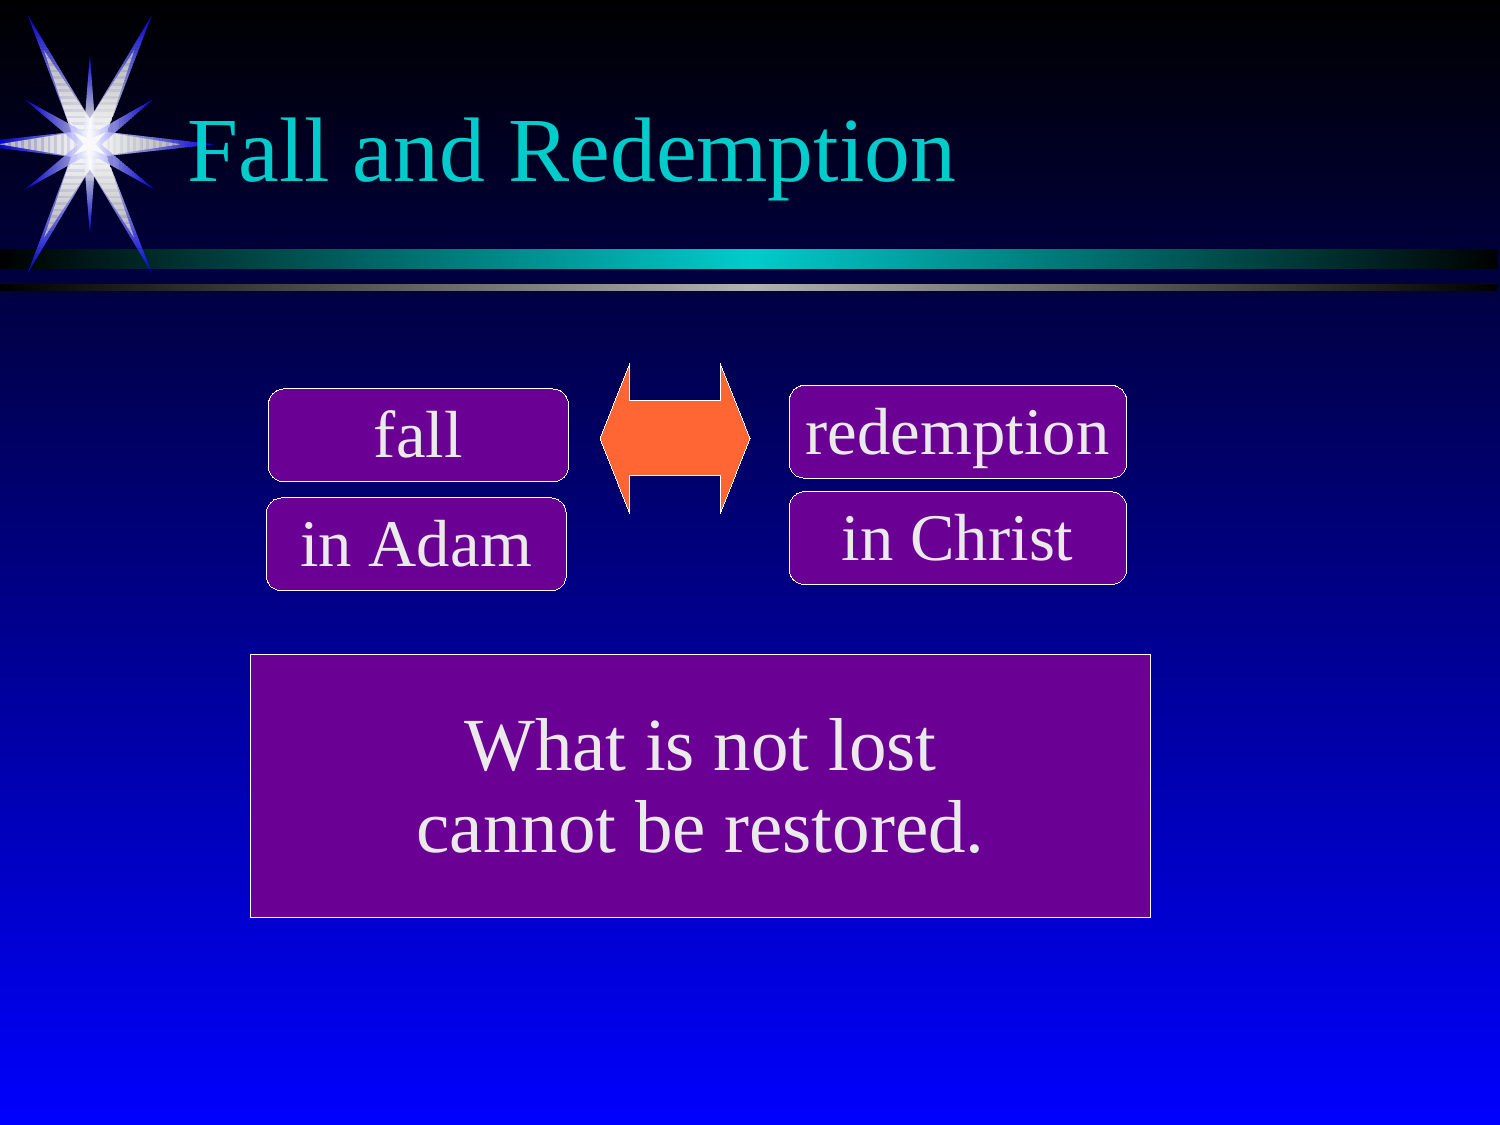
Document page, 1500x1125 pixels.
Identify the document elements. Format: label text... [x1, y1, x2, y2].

title Fall and Redemption [187, 56, 1463, 244]
text_box What is not lost cannot be restored. [250, 654, 1151, 918]
text_box fall [268, 388, 569, 482]
text_box [600, 363, 751, 514]
text_box in Adam [266, 497, 567, 591]
text_box redemption [789, 385, 1127, 479]
text_box in Christ [789, 491, 1127, 585]
